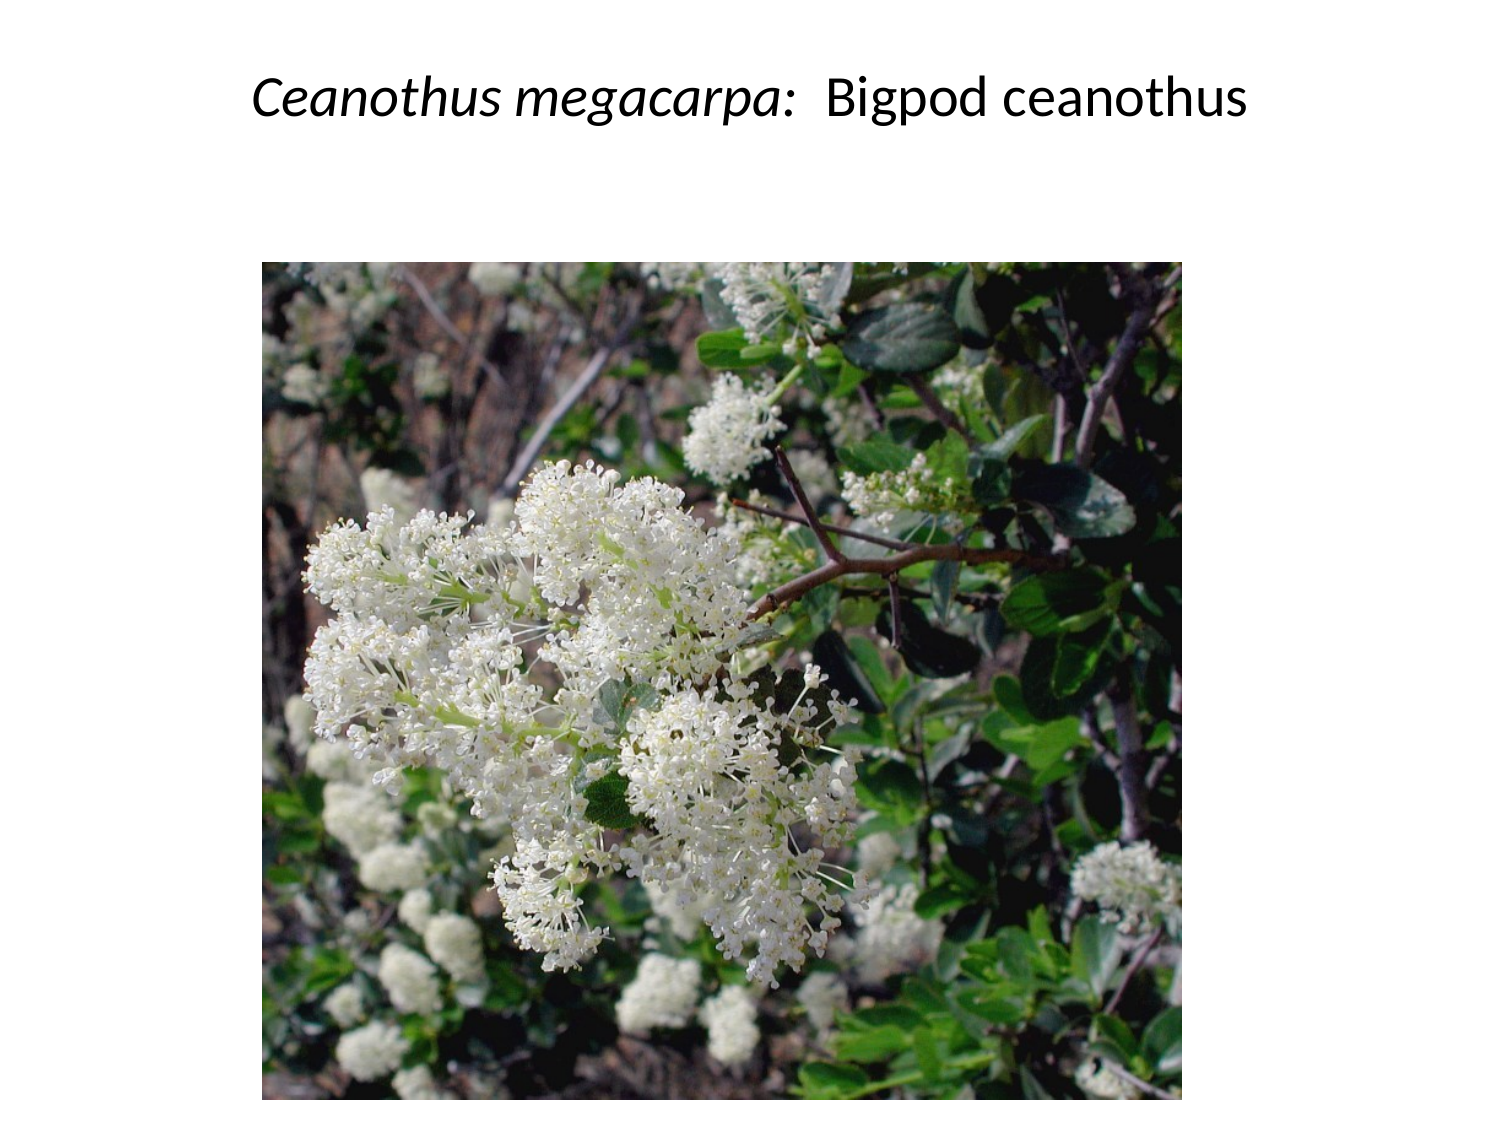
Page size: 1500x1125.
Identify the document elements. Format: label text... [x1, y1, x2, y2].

picture [262, 262, 1182, 1100]
title Ceanothus megacarpa: Bigpod ceanothus [75, 0, 1426, 188]
